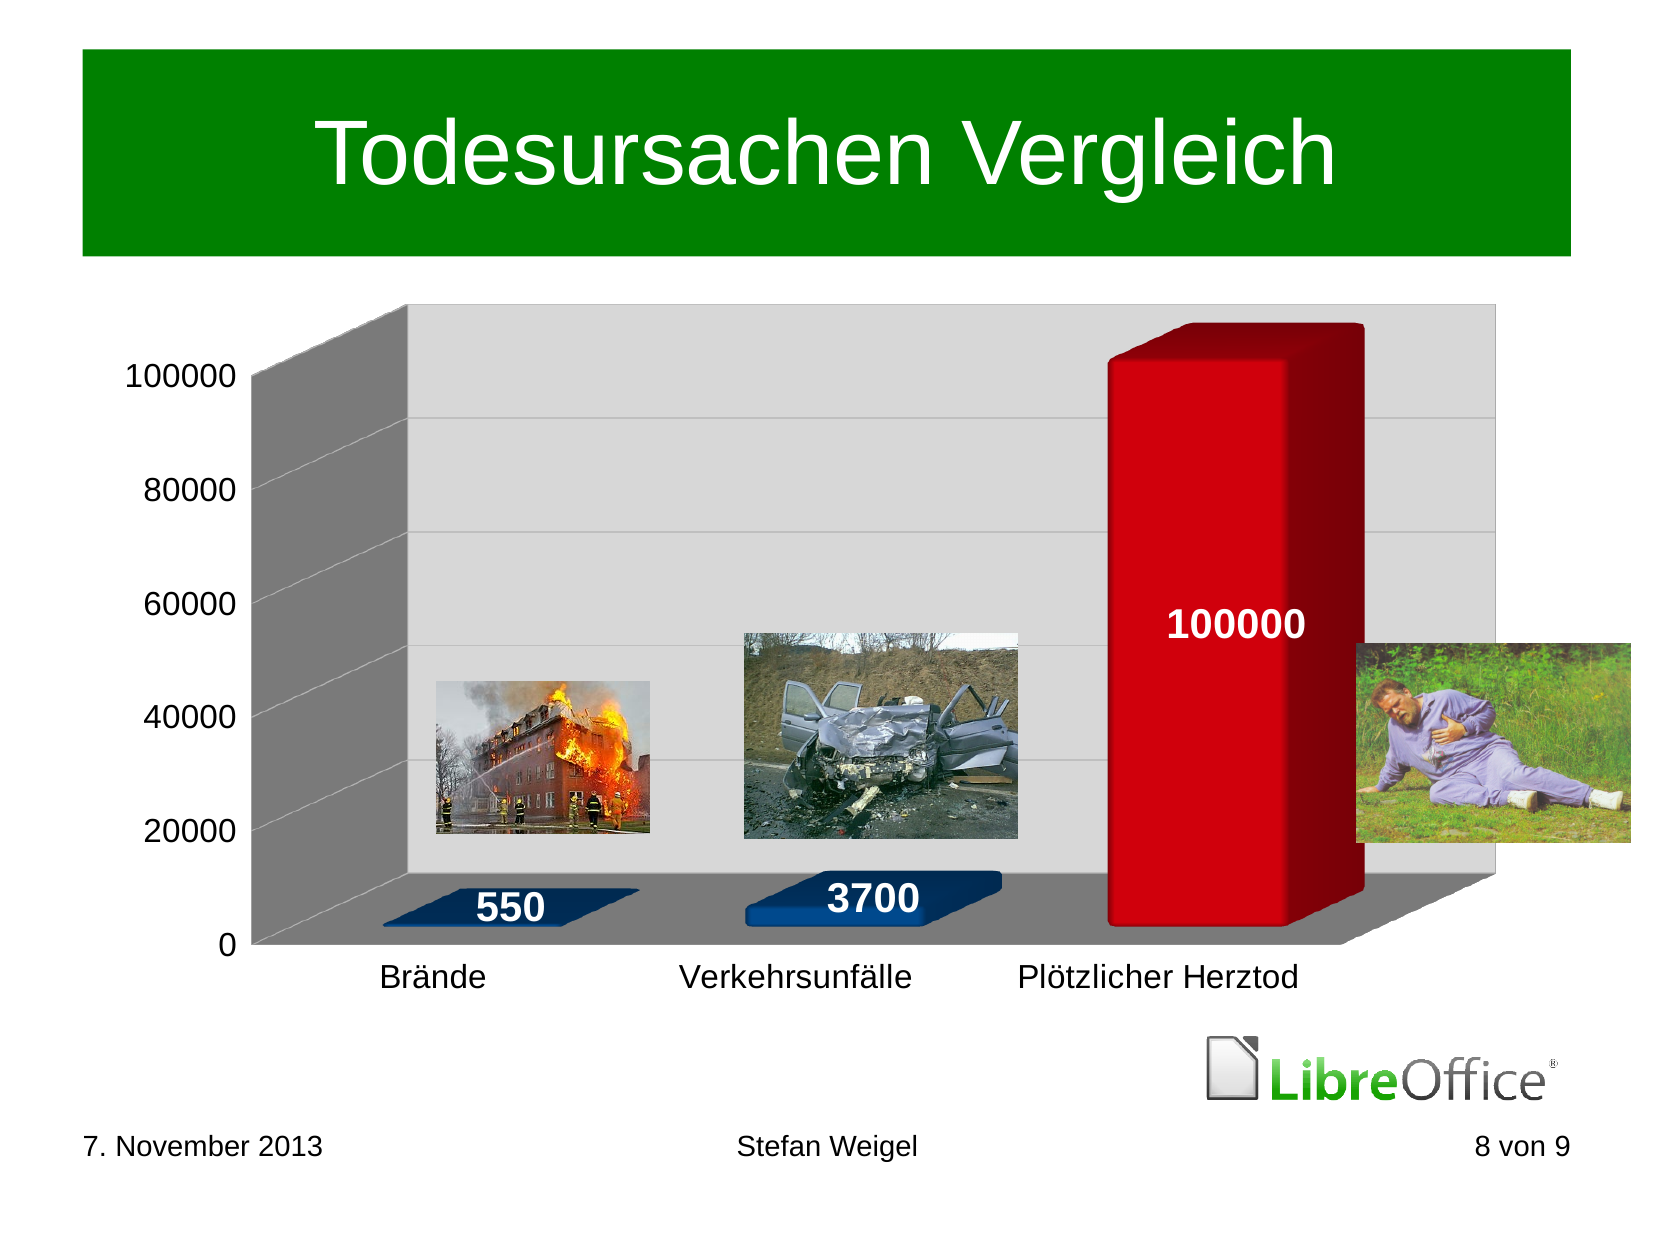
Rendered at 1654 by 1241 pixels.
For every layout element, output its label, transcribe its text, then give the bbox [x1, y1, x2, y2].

picture [1180, 1009, 1571, 1126]
chart [82, 290, 1538, 1010]
picture [436, 681, 650, 834]
title Todesursachen Vergleich [82, 49, 1571, 257]
picture [1356, 643, 1631, 843]
picture [744, 633, 1018, 839]
